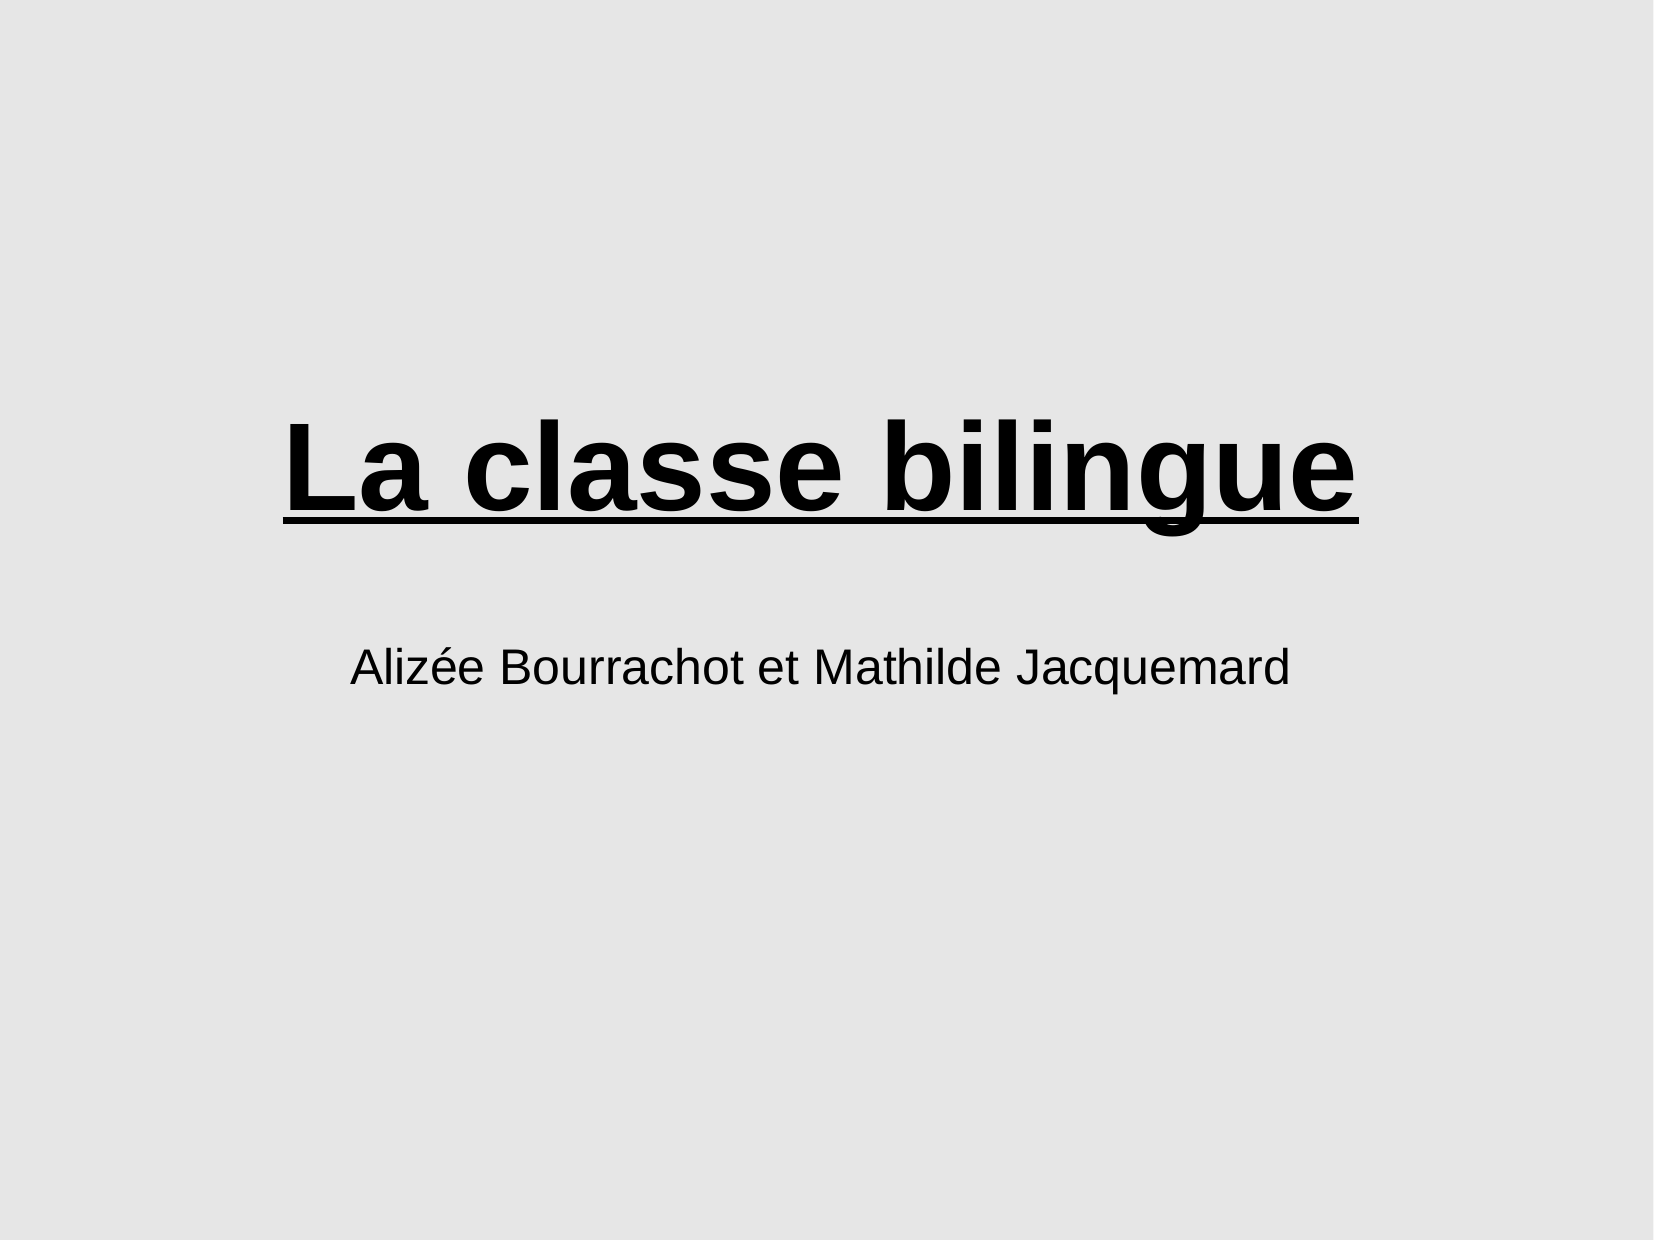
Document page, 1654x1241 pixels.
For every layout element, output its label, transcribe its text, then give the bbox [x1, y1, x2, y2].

title La classe bilingue Alizée Bourrachot et Mathilde Jacquemard [76, 397, 1565, 696]
